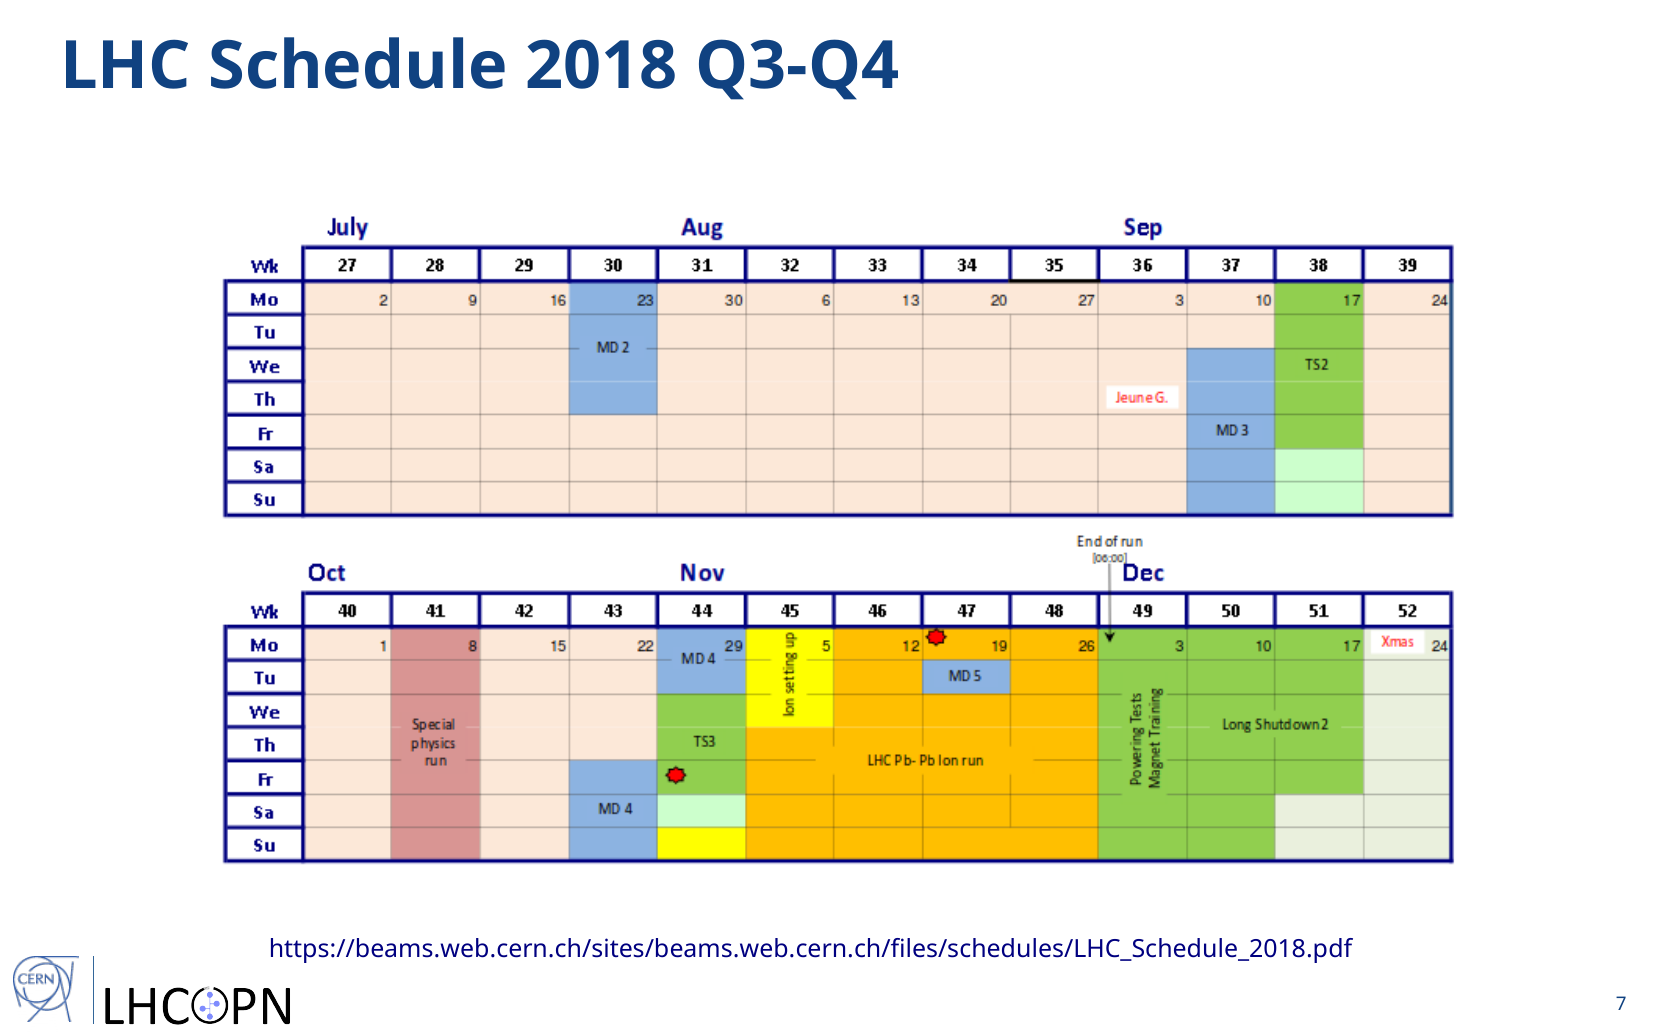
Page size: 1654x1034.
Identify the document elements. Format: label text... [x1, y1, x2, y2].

title LHC Schedule 2018 Q3-Q4 [60, 0, 1528, 138]
picture [217, 209, 1465, 869]
text_box https://beams.web.cern.ch/sites/beams.web.cern.ch/files/schedules/LHC_Schedule_2018.pdf [254, 922, 1535, 1034]
picture [103, 984, 254, 1027]
picture [13, 956, 79, 1032]
